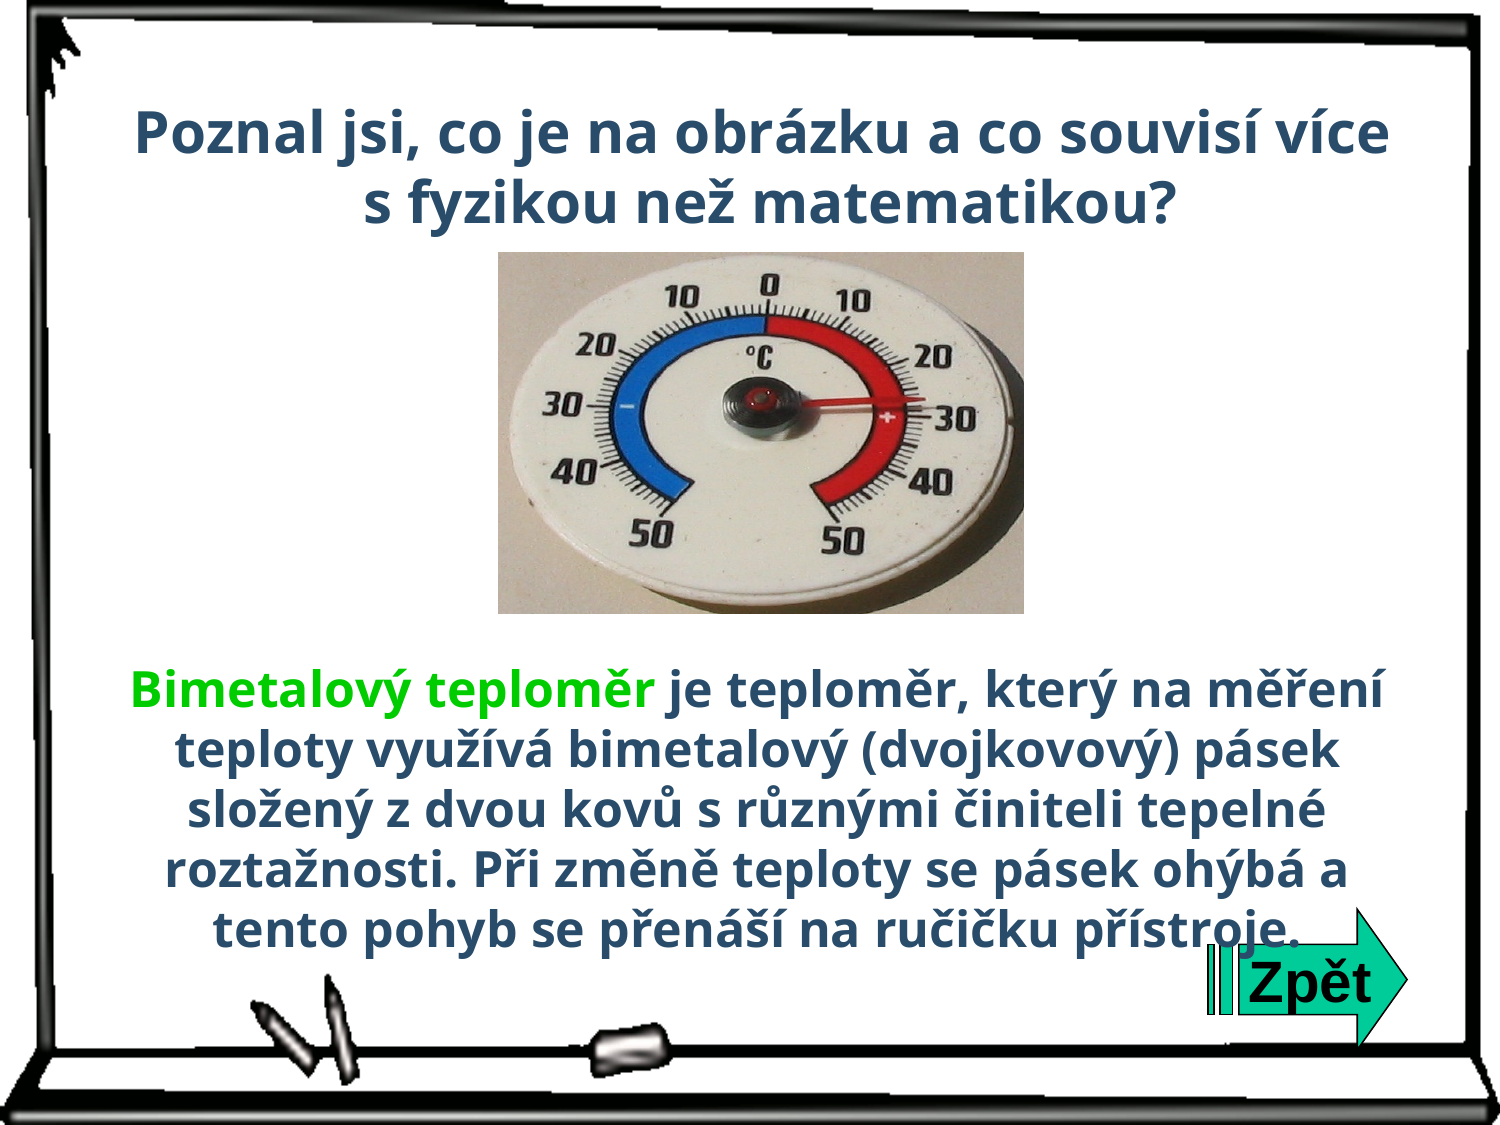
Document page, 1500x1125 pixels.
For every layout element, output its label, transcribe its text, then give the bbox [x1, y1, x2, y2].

text_box Zpět [1220, 946, 1233, 1015]
text_box Bimetalový teploměr je teploměr, který na měření teploty využívá bimetalový (dvojkovový) pásek složený z dvou kovů s různými činiteli tepelné roztažnosti. Při změně teploty se pásek ohýbá a tento pohyb se přenáší na ručičku přístroje. [95, 732, 1421, 883]
text_box Zpět [1238, 909, 1408, 1050]
text_box Zpět [1208, 944, 1214, 1015]
picture [0, 0, 1500, 1125]
text_box Poznal jsi, co je na obrázku a co souvisí více s fyzikou než matematikou? [107, 90, 1433, 241]
